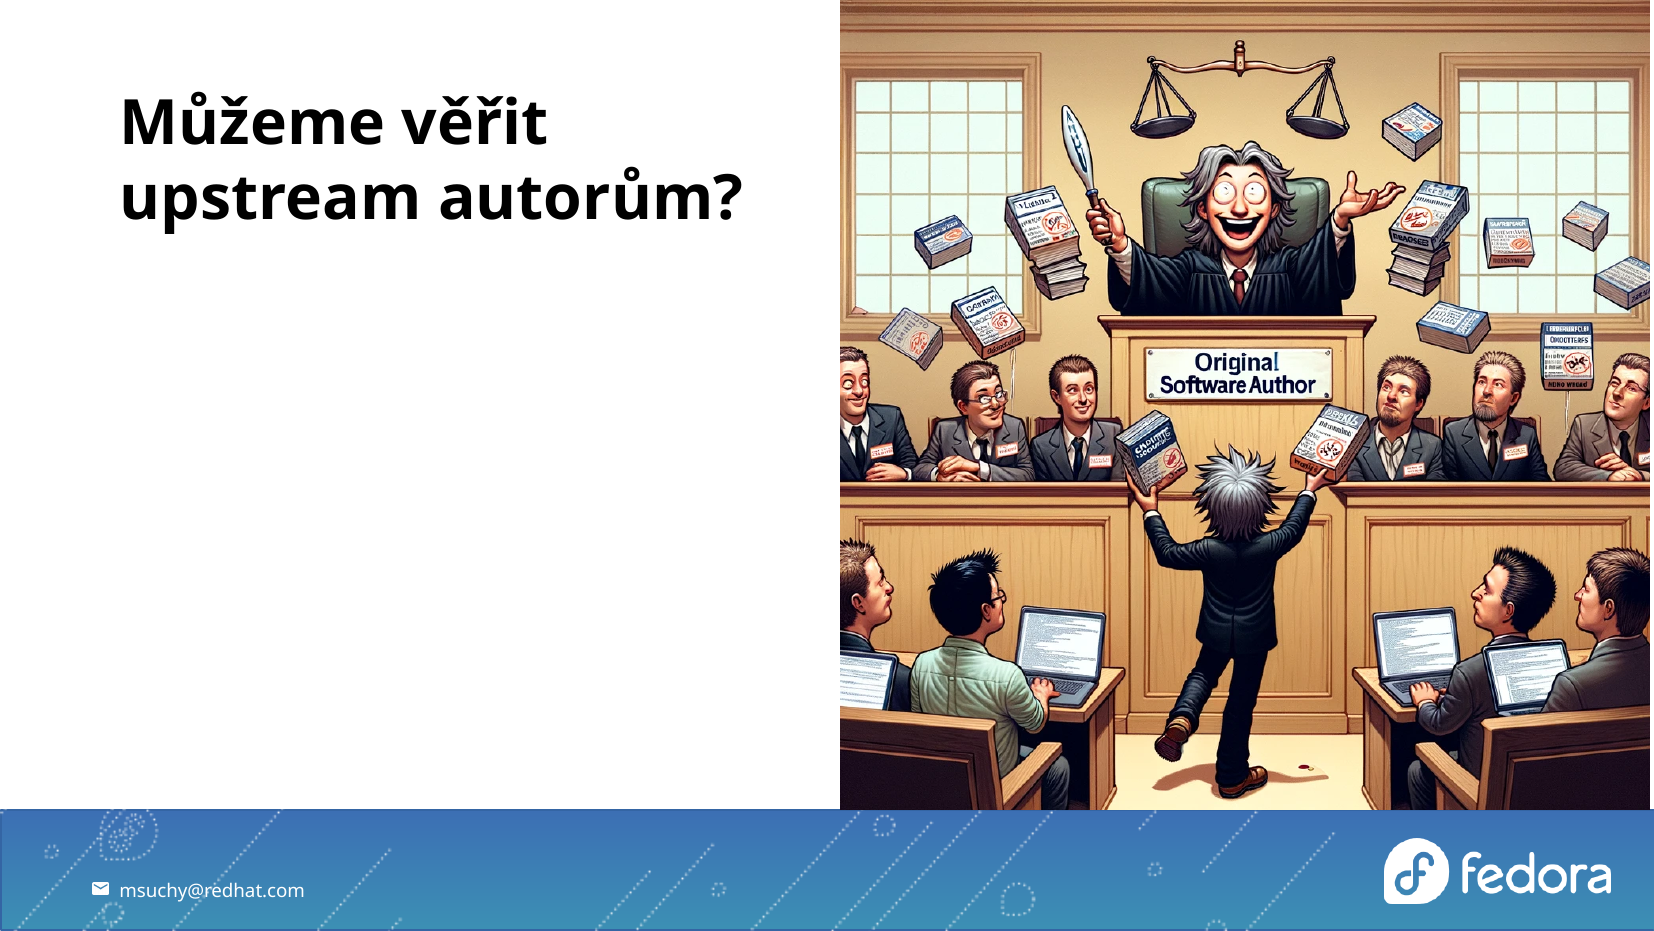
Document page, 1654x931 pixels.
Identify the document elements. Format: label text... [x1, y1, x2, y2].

text_box Můžeme věřit upstream autorům? [104, 75, 780, 792]
picture [0, 0, 1650, 931]
picture [1384, 838, 1611, 904]
